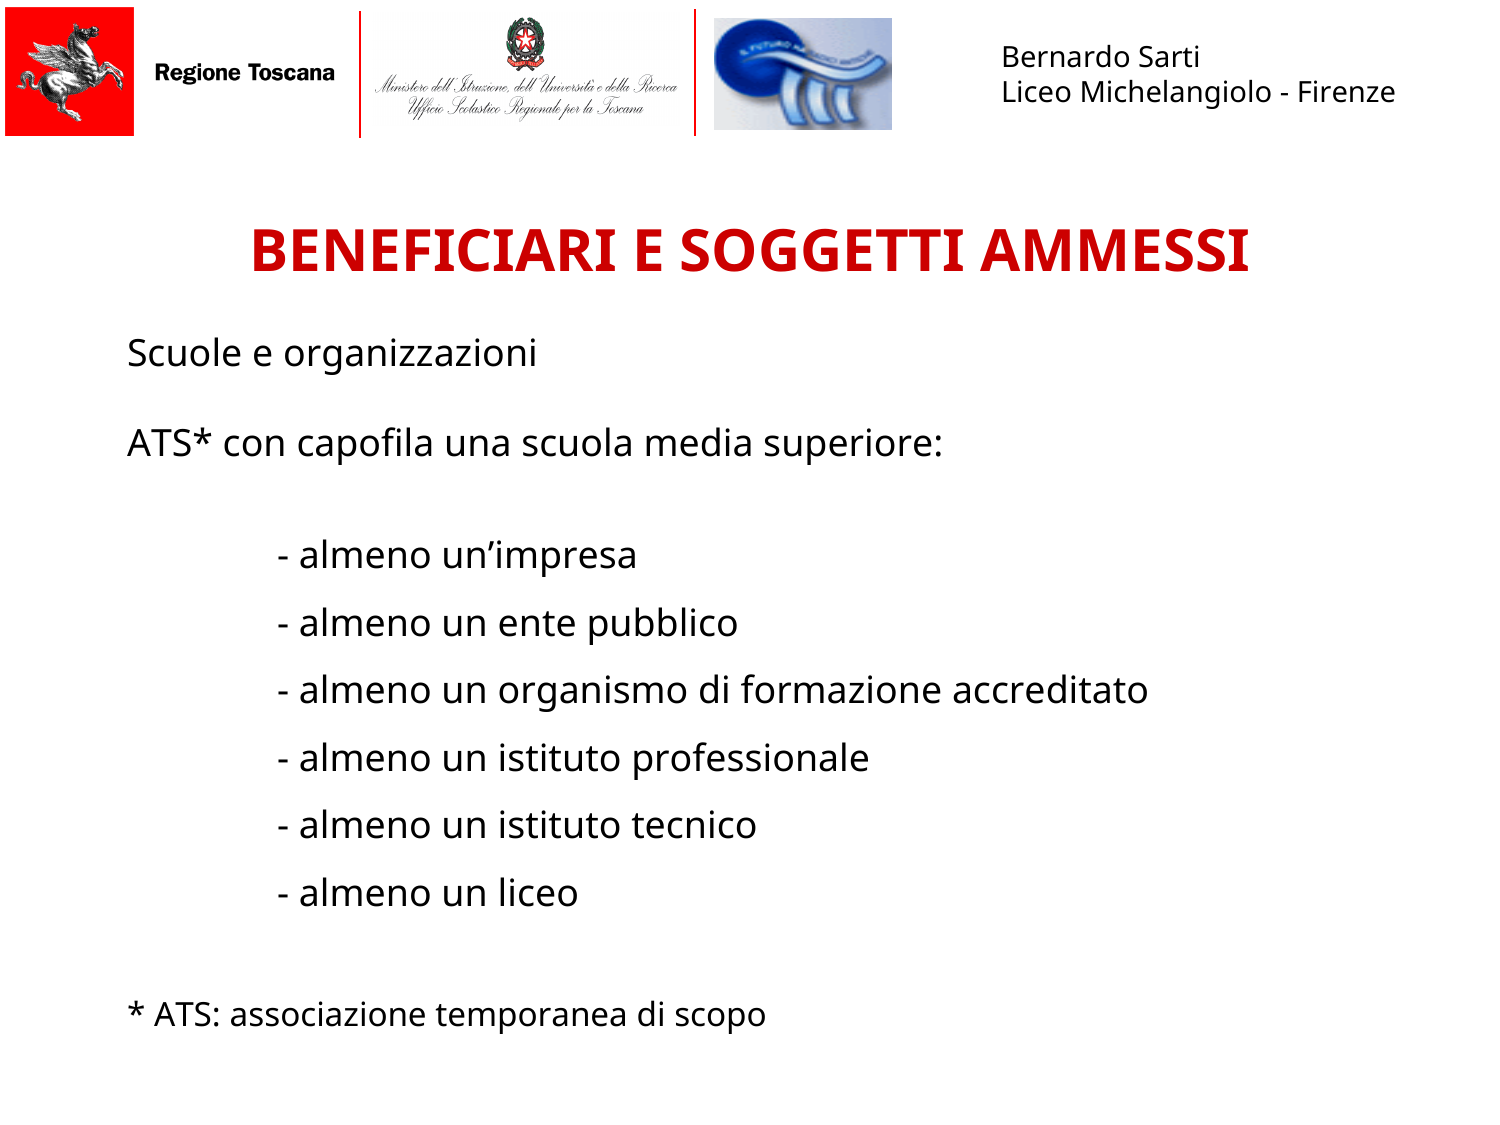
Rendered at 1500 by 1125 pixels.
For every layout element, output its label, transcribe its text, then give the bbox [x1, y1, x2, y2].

picture [372, 12, 680, 126]
text_box BENEFICIARI E SOGGETTI AMMESSI Scuole e organizzazioni ATS* con capofila una scuola media superiore: - almeno un’impresa - almeno un ente pubblico - almeno un organismo di formazione accreditato - almeno un istituto professionale - almeno un istituto tecnico - almeno un liceo * ATS: associazione temporanea di scopo [112, 160, 1388, 1042]
text_box Bernardo Sarti Liceo Michelangiolo - Firenze [986, 30, 1447, 117]
picture [5, 7, 337, 136]
picture [714, 19, 892, 130]
